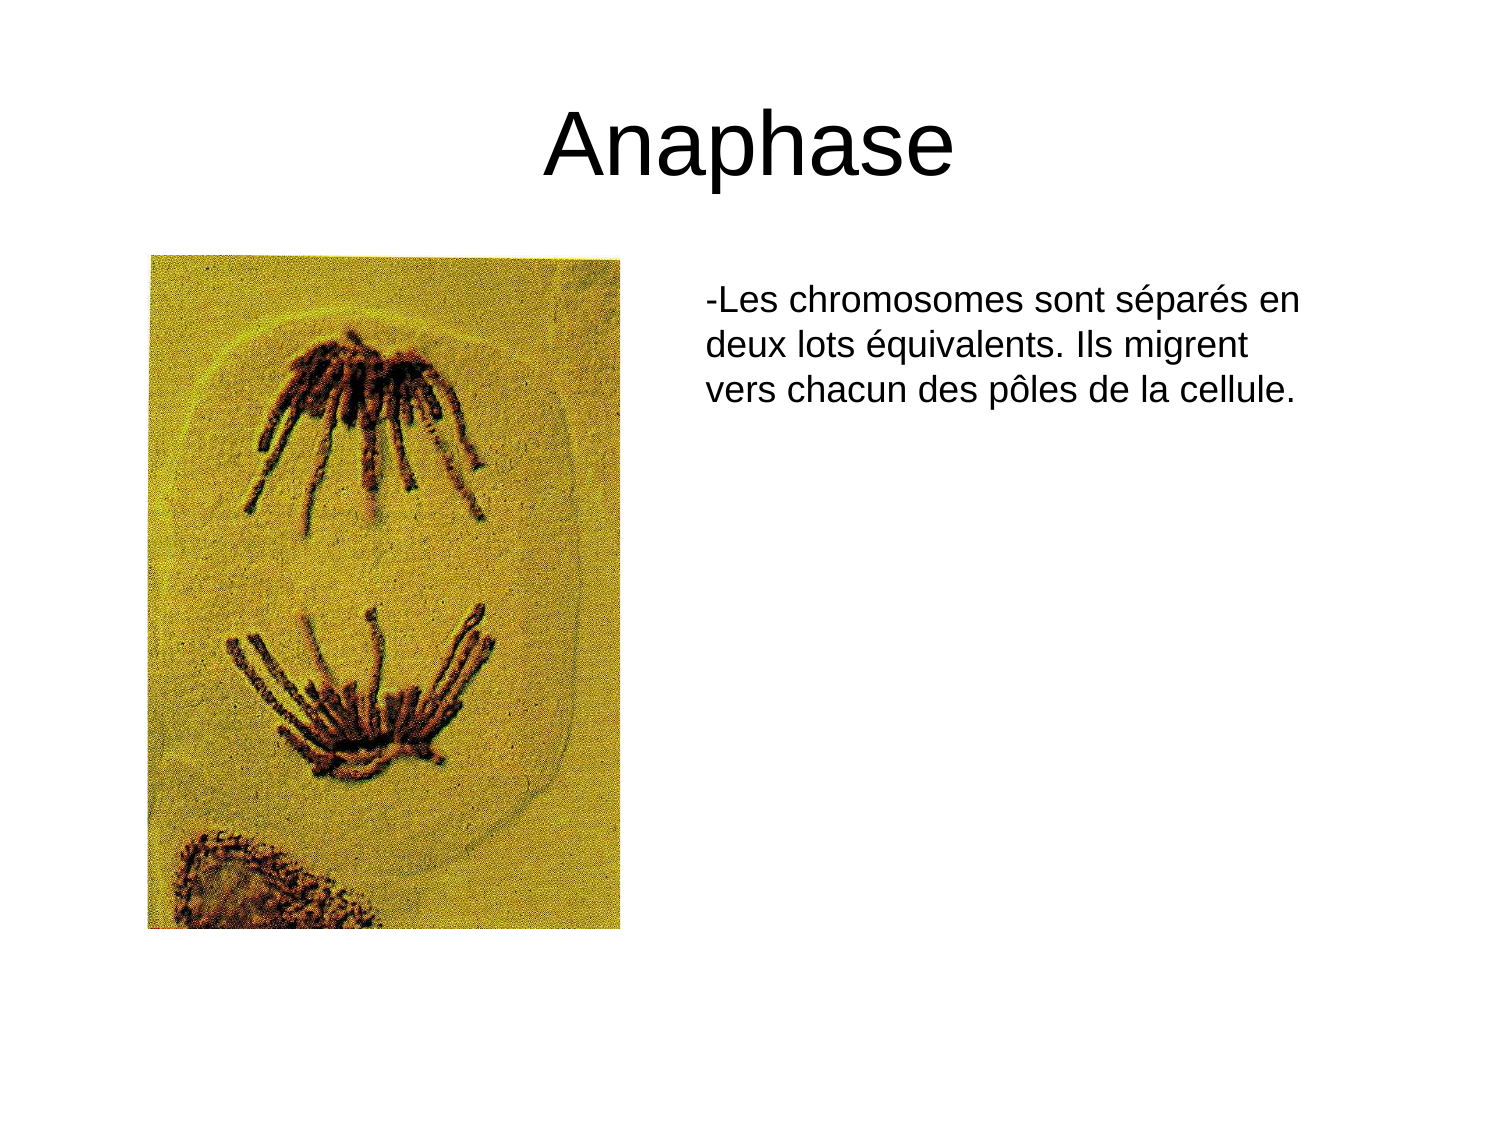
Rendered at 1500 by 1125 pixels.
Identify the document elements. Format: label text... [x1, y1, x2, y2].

picture [147, 255, 621, 929]
title Anaphase [75, 45, 1426, 233]
text_box -Les chromosomes sont séparés en deux lots équivalents. Ils migrent vers chacun des pôles de la cellule. [690, 267, 1341, 418]
